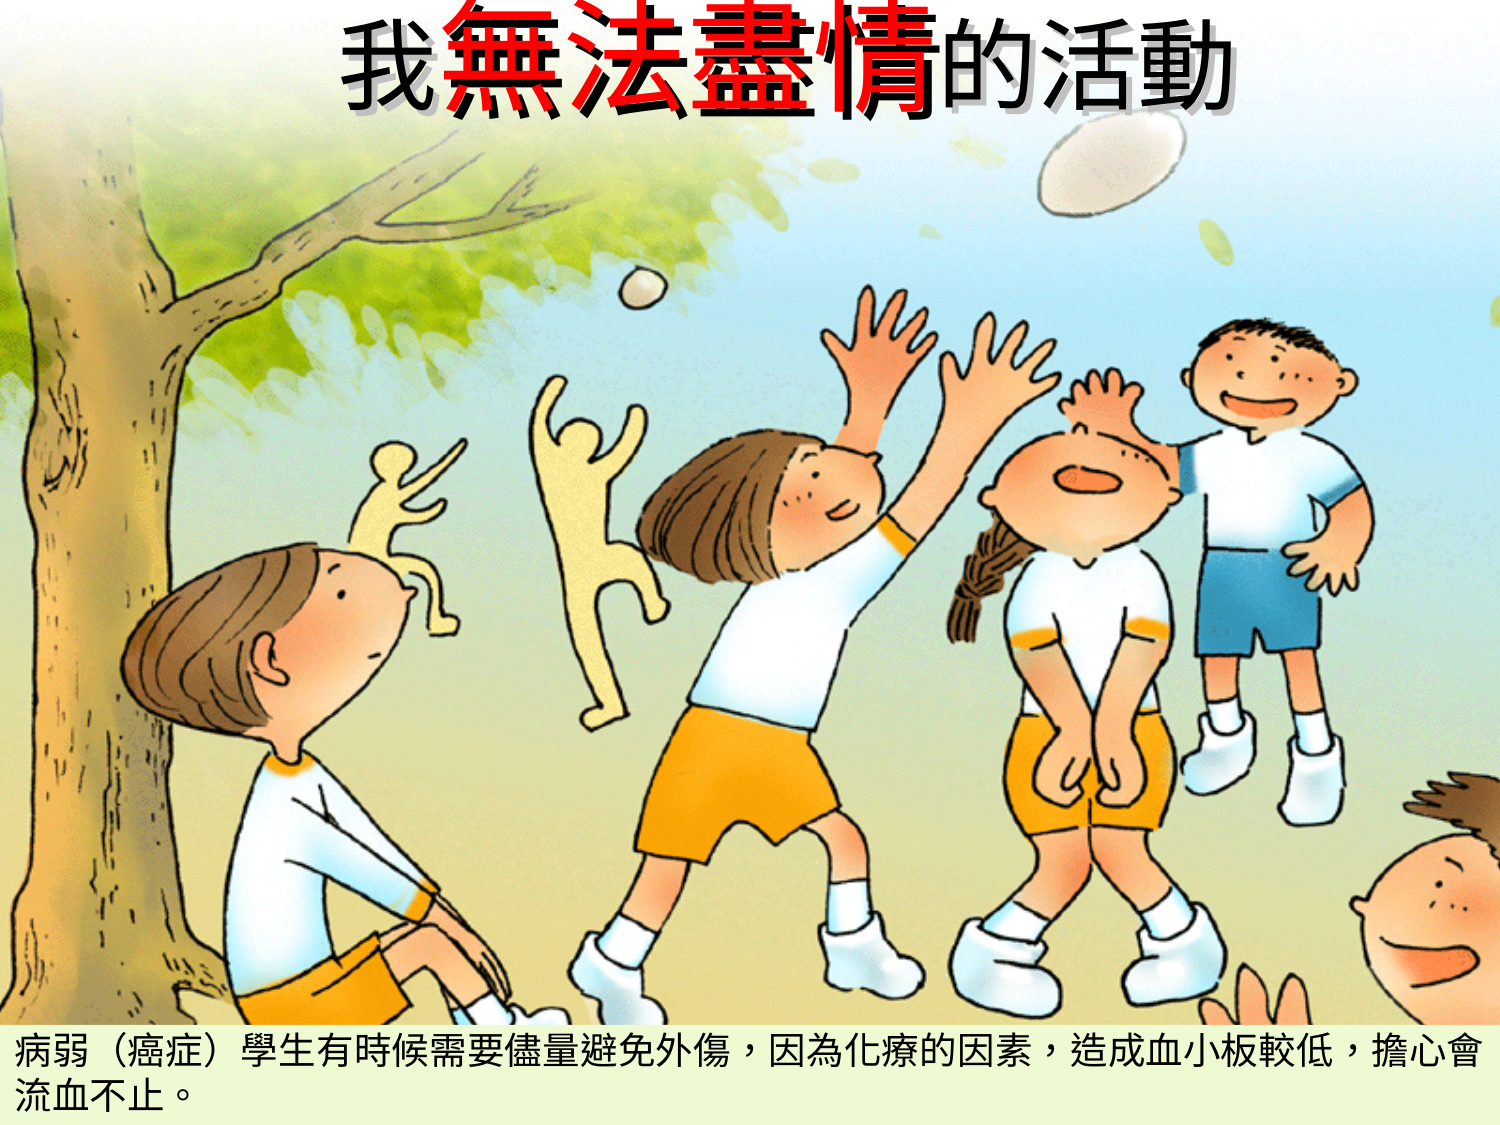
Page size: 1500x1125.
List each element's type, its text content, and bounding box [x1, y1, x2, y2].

picture [0, 0, 1500, 1024]
subtitle 病弱（癌症）學生有時候需要儘量避免外傷，因為化療的因素，造成血小板較低，擔心會流血不止。 [0, 1024, 1500, 1125]
title 我無法盡情的活動 [312, 0, 1263, 138]
